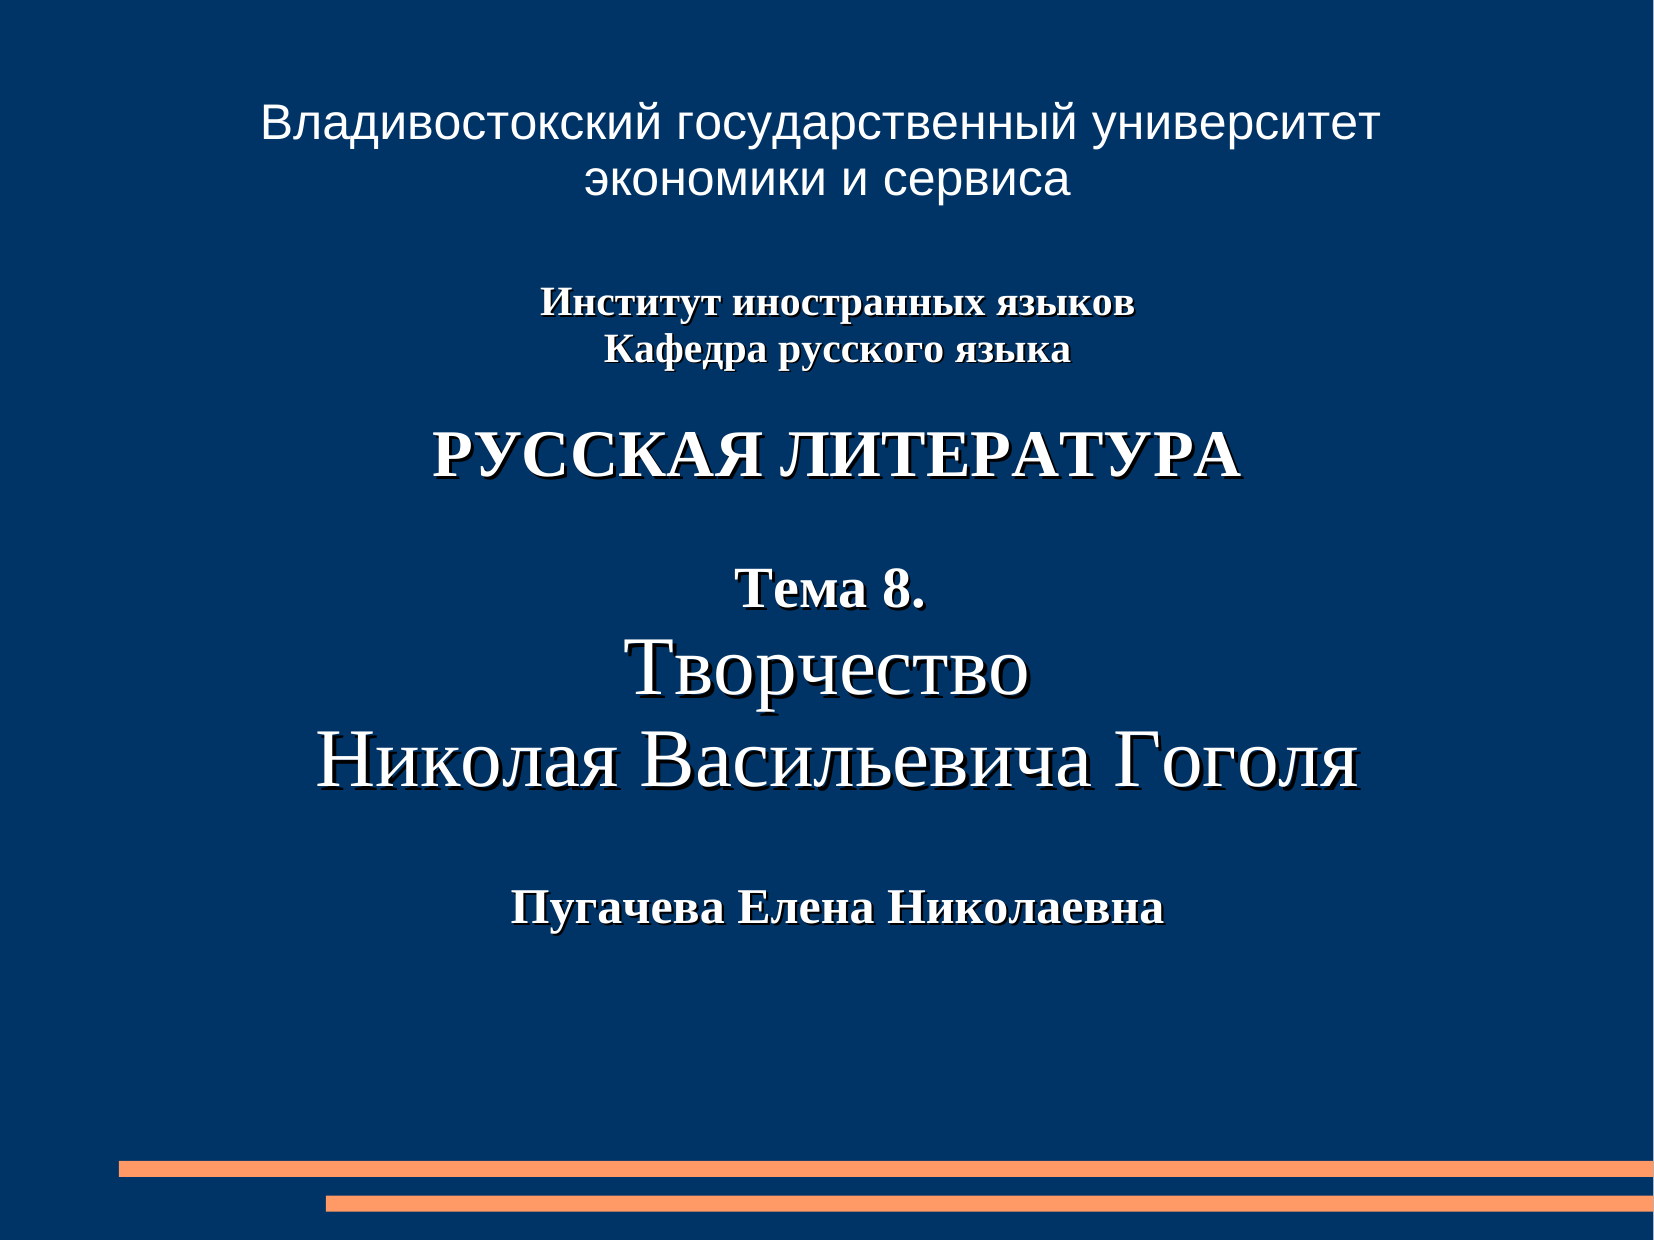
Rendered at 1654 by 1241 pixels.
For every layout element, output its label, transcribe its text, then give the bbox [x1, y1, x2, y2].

title Владивостокский государственный университет экономики и сервиса [121, 53, 1534, 208]
subtitle Институт иностранных языков Кафедра русского языка РУССКАЯ ЛИТЕРАТУРА Тема 8. Творчество Николая Васильевича Гоголя Пугачева Елена Николаевна [118, 208, 1558, 1004]
